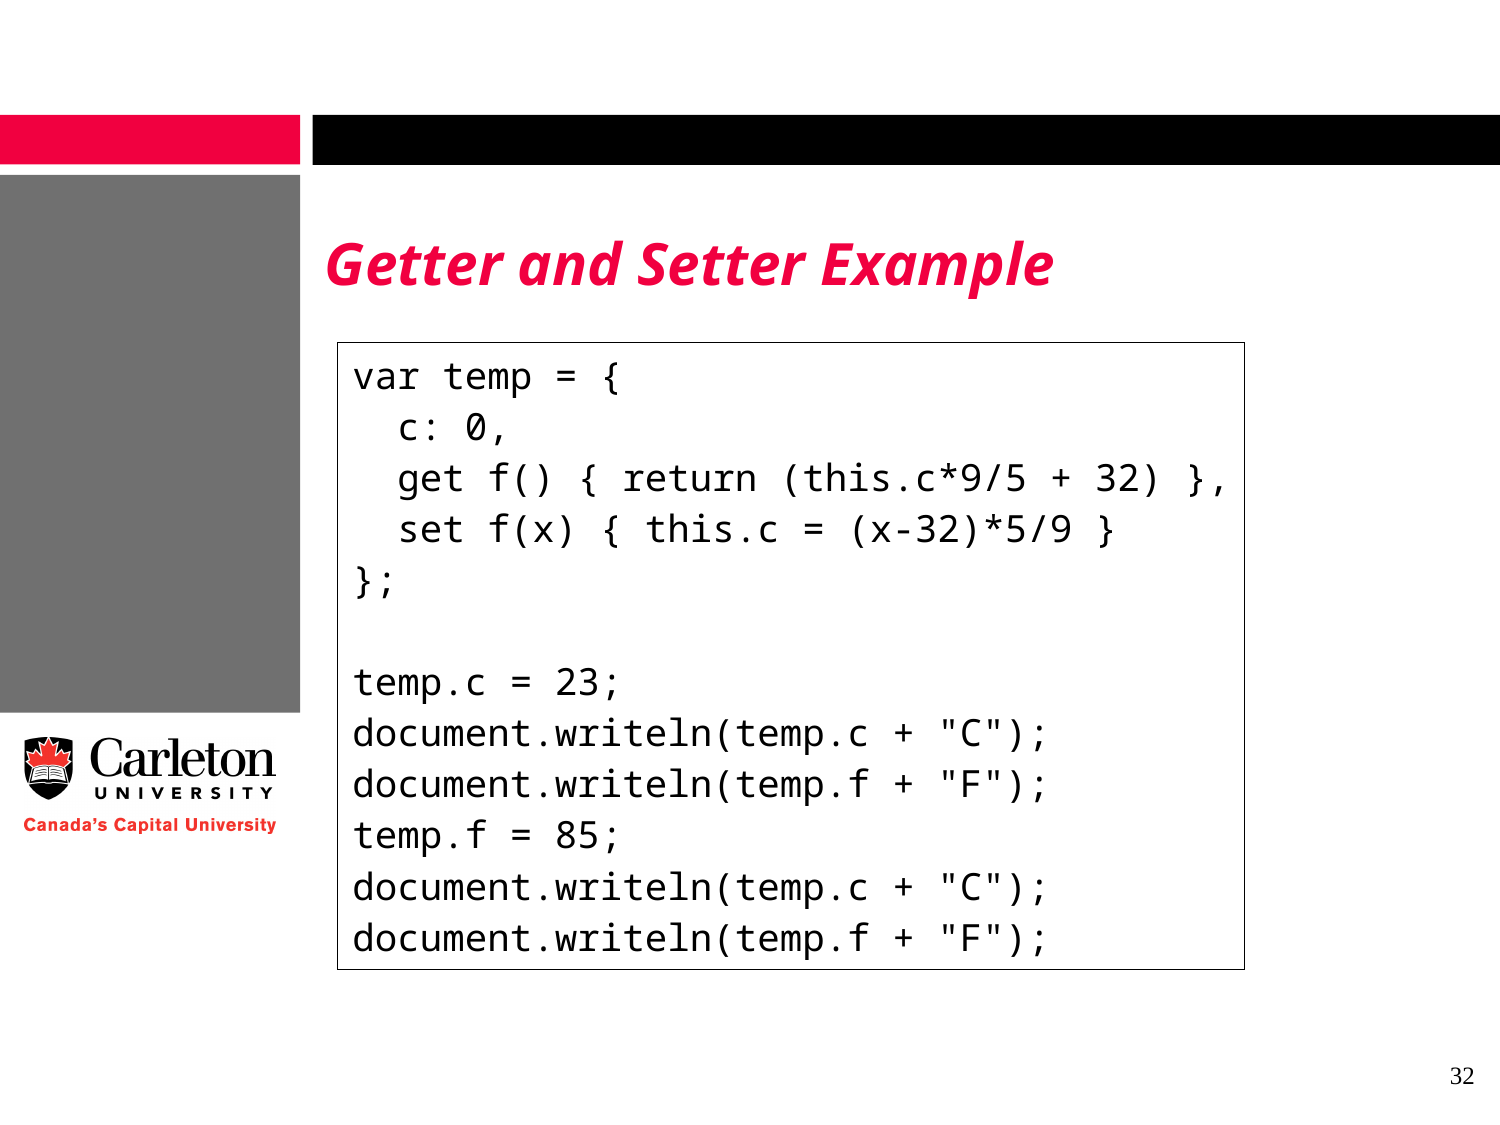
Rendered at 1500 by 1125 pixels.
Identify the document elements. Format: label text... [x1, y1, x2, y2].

text_box var temp = { c: 0, get f() { return (this.c*9/5 + 32) }, set f(x) { this.c = (x-32)*5/9 } }; temp.c = 23; document.writeln(temp.c + "C"); document.writeln(temp.f + "F"); temp.f = 85; document.writeln(temp.c + "C"); document.writeln(temp.f + "F"); [337, 342, 1226, 901]
title Getter and Setter Example [324, 187, 1450, 338]
picture [24, 737, 276, 834]
